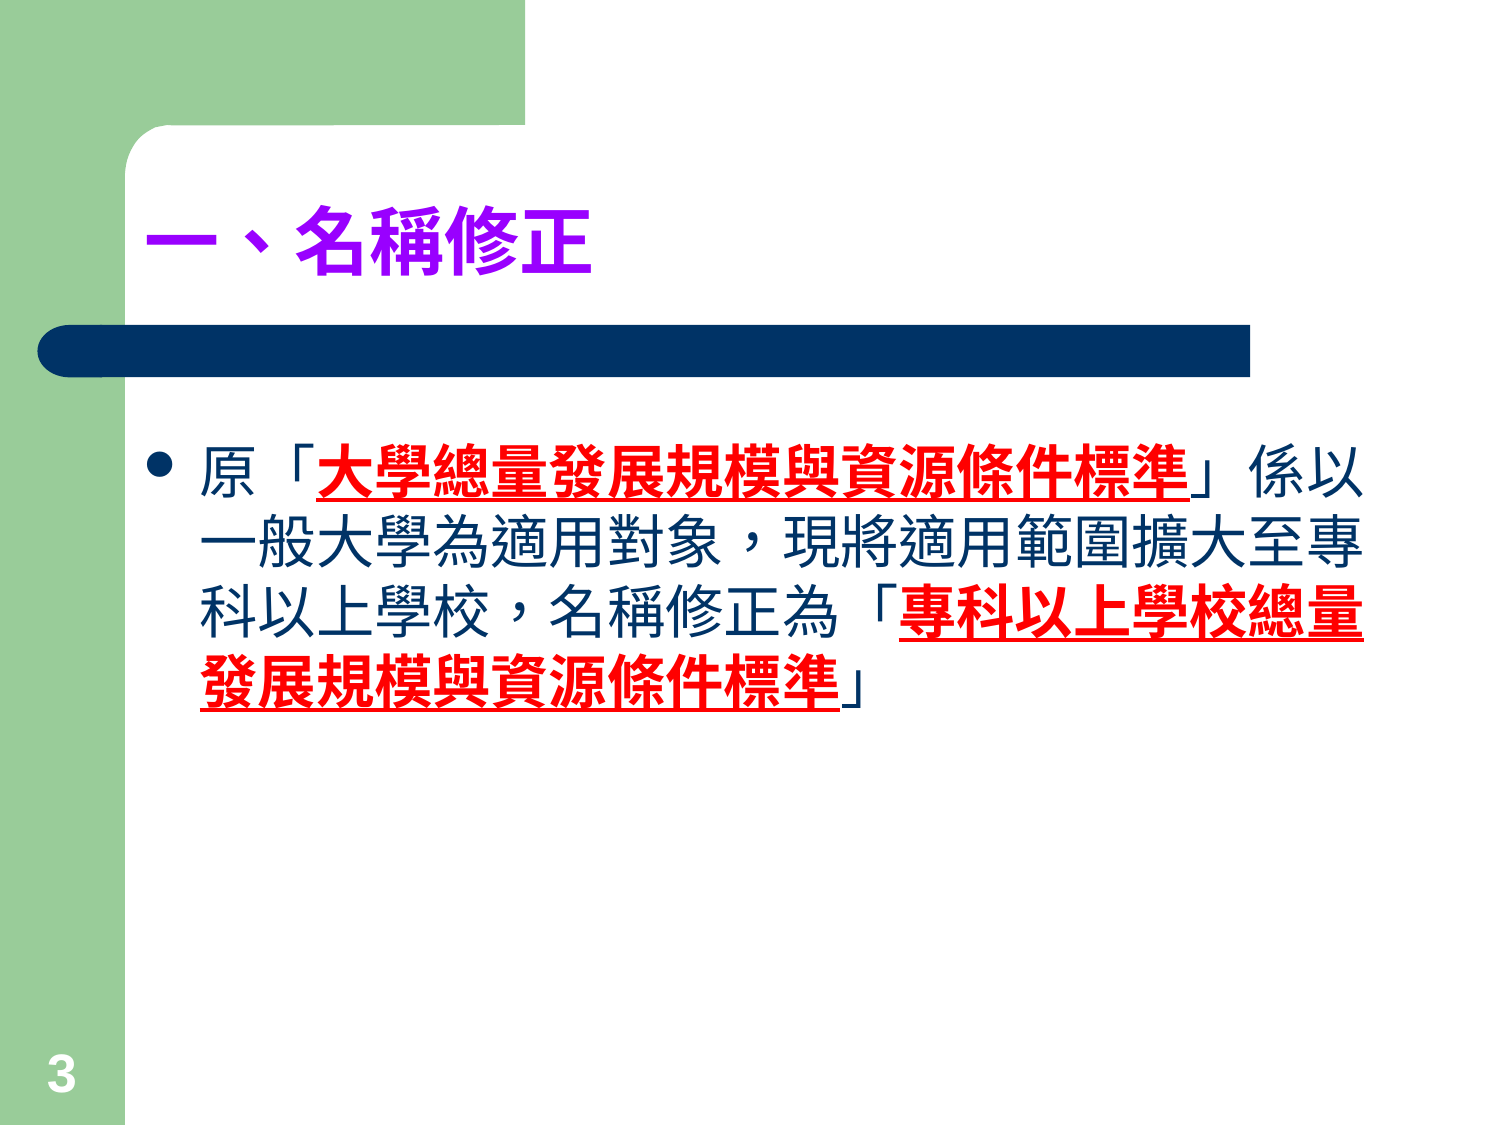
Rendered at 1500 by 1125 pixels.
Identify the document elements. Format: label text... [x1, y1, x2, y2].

title 一、名稱修正 [136, 136, 1414, 301]
list 原「大學總量發展規模與資源條件標準」係以一般大學為適用對象，現將適用範圍擴大至專科以上學校，名稱修正為「專科以上學校總量發展規模與資源條件標準」 [135, 420, 1398, 1032]
